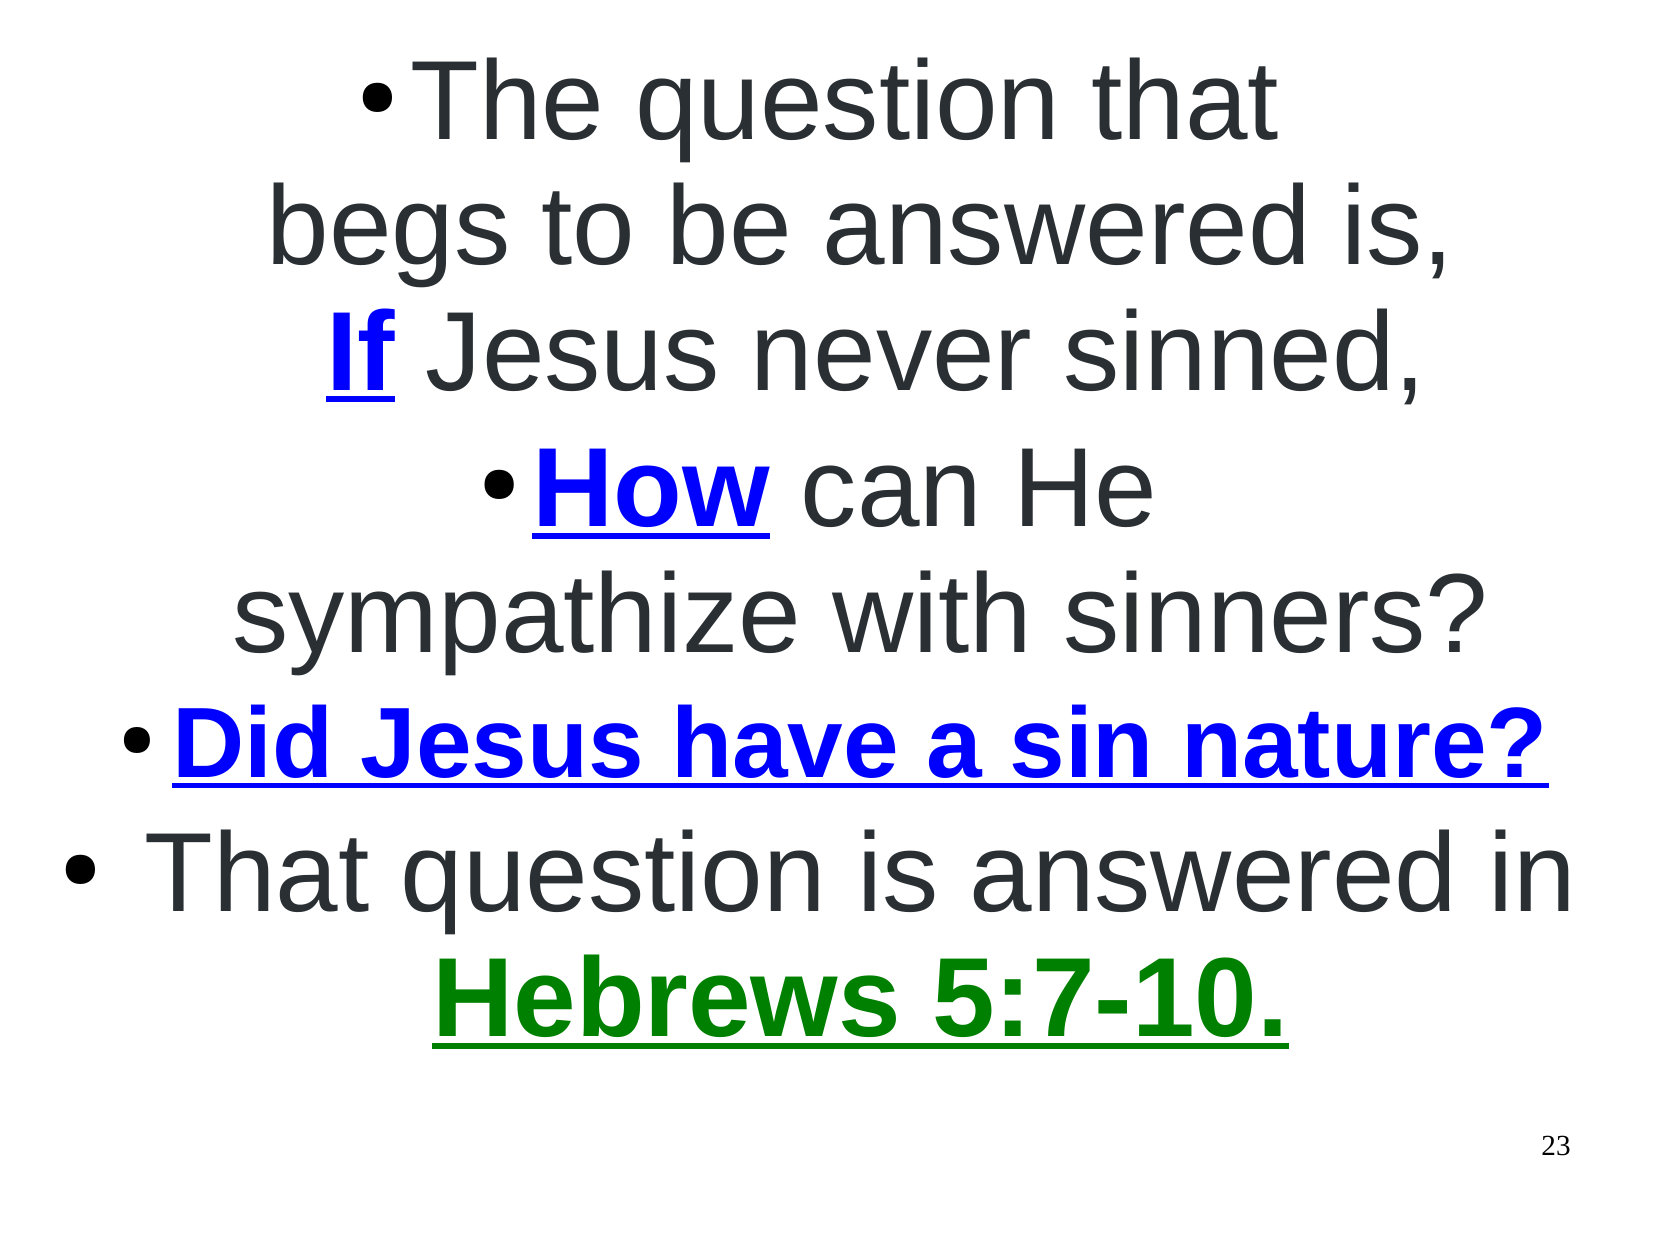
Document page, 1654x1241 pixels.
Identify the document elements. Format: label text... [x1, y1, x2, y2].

list The question that begs to be answered is, If Jesus never sinned, How can He sympathize with sinners? Did Jesus have a sin nature? That question is answered in Hebrews 5:7-10. [37, 37, 1613, 1238]
